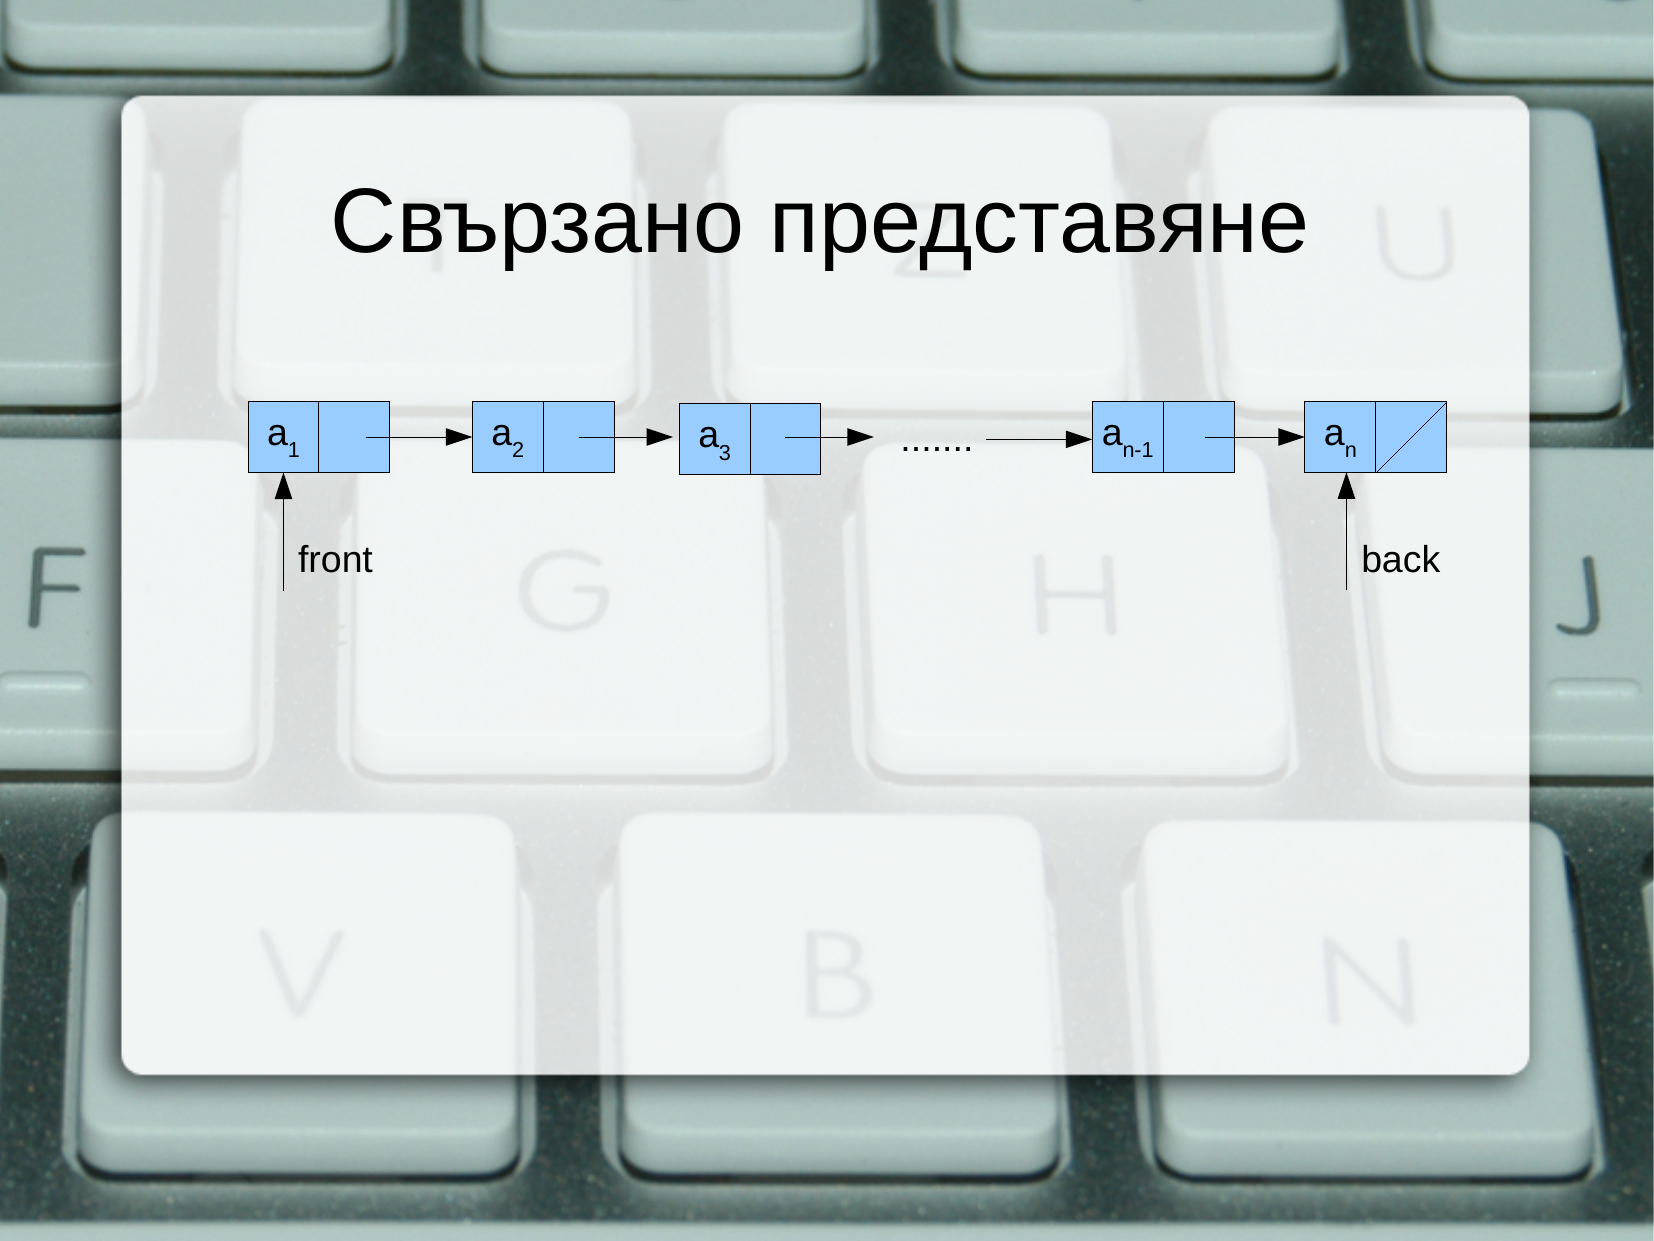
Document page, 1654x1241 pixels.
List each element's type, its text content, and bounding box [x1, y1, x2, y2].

text_box back [1346, 531, 1456, 589]
text_box [1163, 401, 1235, 473]
text_box ....... [885, 409, 992, 467]
picture [0, 0, 1654, 1241]
text_box [318, 401, 390, 473]
text_box a2 [472, 401, 543, 473]
text_box an [1304, 401, 1375, 473]
text_box [751, 403, 821, 475]
text_box a1 [248, 401, 318, 473]
text_box [543, 401, 615, 473]
text_box [1375, 401, 1447, 473]
text_box a3 [679, 403, 751, 475]
text_box front [283, 531, 389, 589]
title Свързано представяне [135, 117, 1506, 325]
text_box an-1 [1092, 401, 1163, 473]
